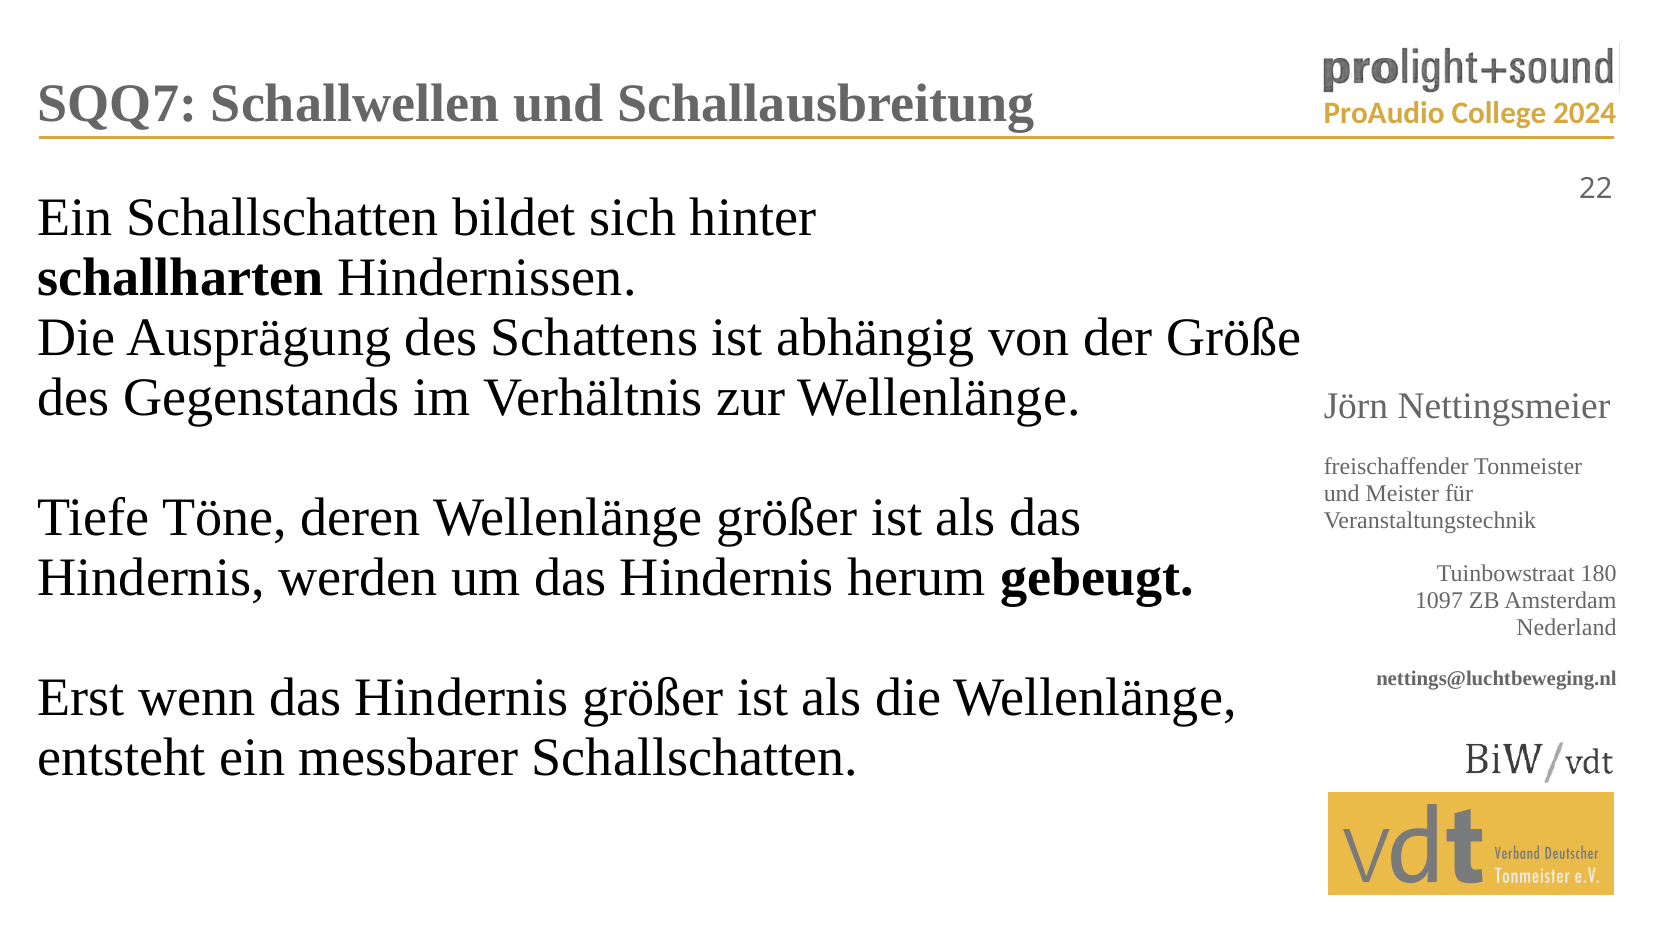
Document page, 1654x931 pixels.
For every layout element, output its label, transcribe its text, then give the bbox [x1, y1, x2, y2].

picture [1318, 42, 1620, 93]
title SQQ7: Schallwellen und Schallausbreitung [37, 43, 1275, 164]
list Die zweite Quelle kann auch eine Reflexion sein. [1462, 738, 1619, 784]
list Ein Schallschatten bildet sich hinter schallharten Hindernissen. Die Ausprägung des Schattens ist abhängig von der Größe des Gegenstands im Verhältnis zur Wellenlänge. Tiefe Töne, deren Wellenlänge größer ist als das Hindernis, werden um das Hindernis herum gebeugt. Erst wenn das Hindernis größer ist als die Wellenlänge, entsteht ein messbarer Schallschatten. [37, 187, 1313, 913]
